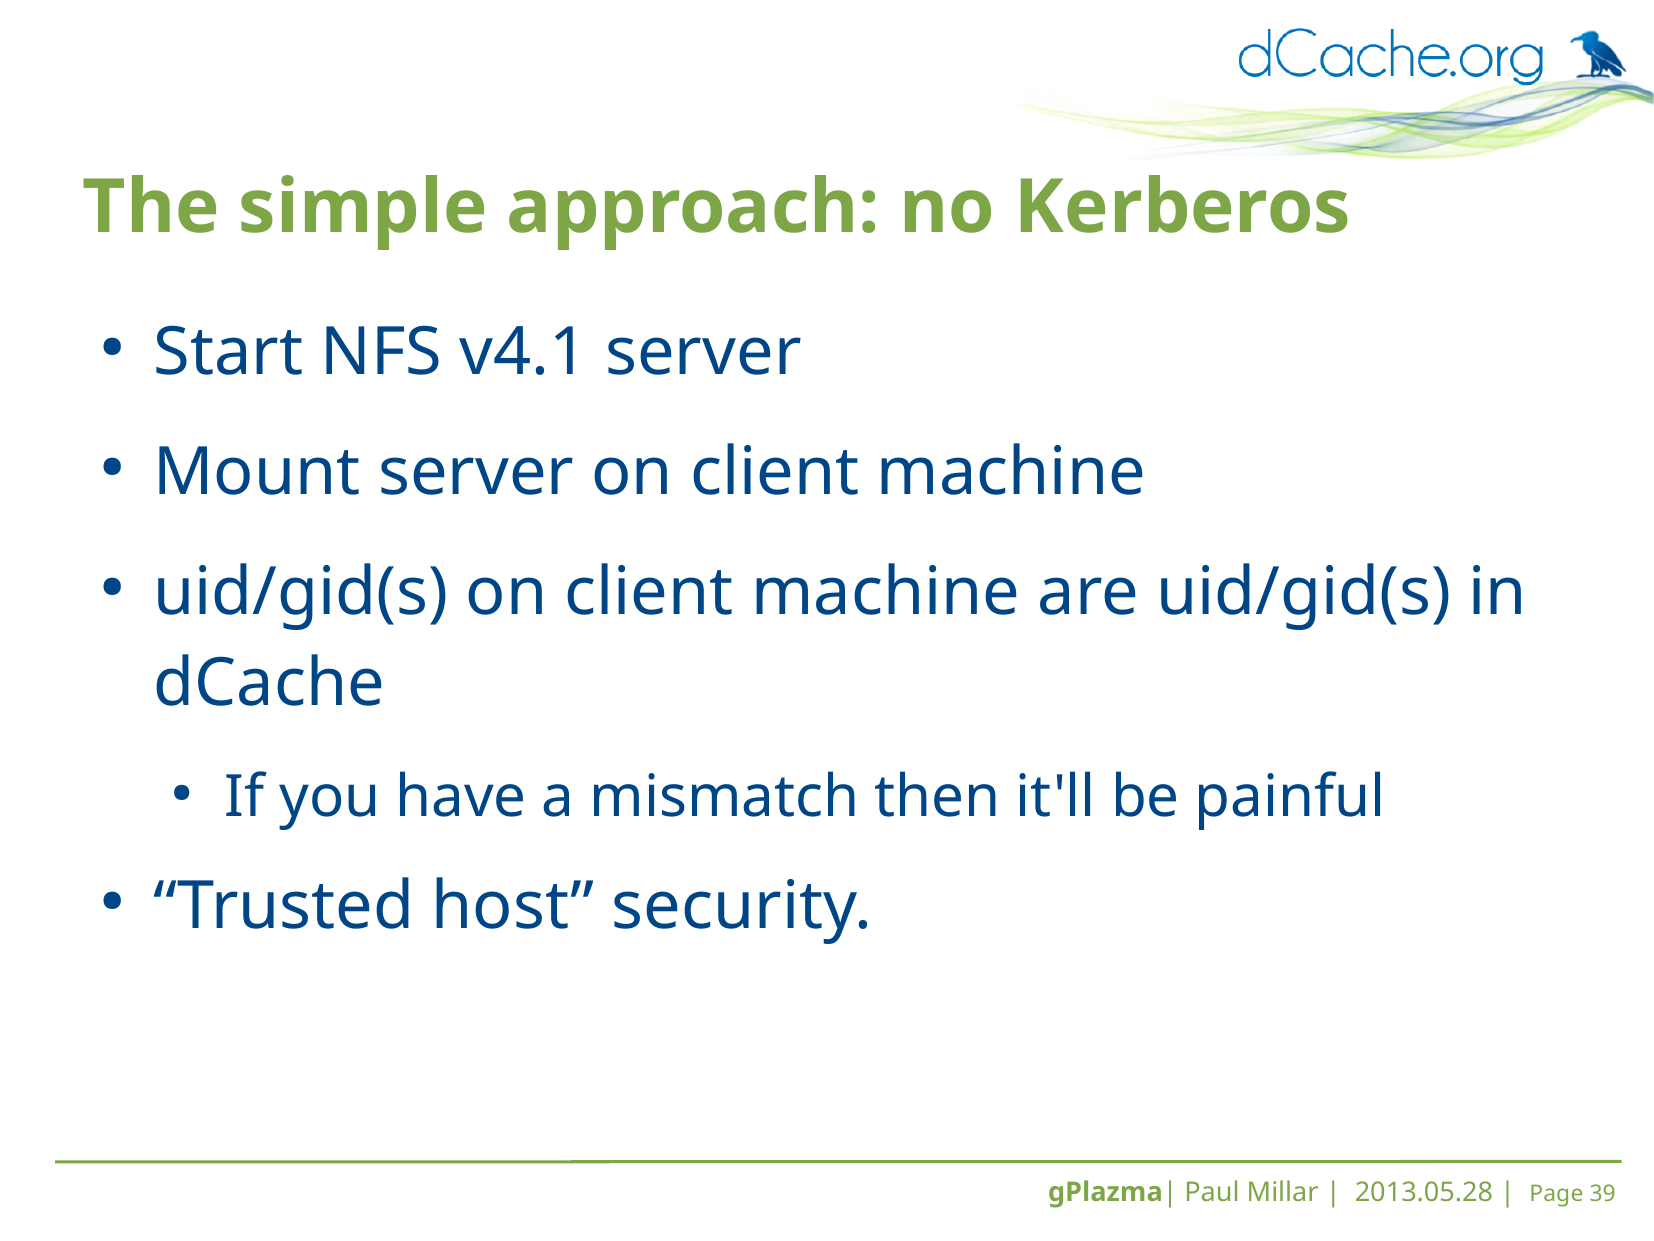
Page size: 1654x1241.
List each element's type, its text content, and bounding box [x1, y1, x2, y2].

picture [956, 16, 1654, 169]
title The simple approach: no Kerberos [82, 155, 1605, 252]
list Start NFS v4.1 server Mount server on client machine uid/gid(s) on client machine are uid/gid(s) in dCache If you have a mismatch then it'll be painful “Trusted host” security. [82, 302, 1571, 1023]
